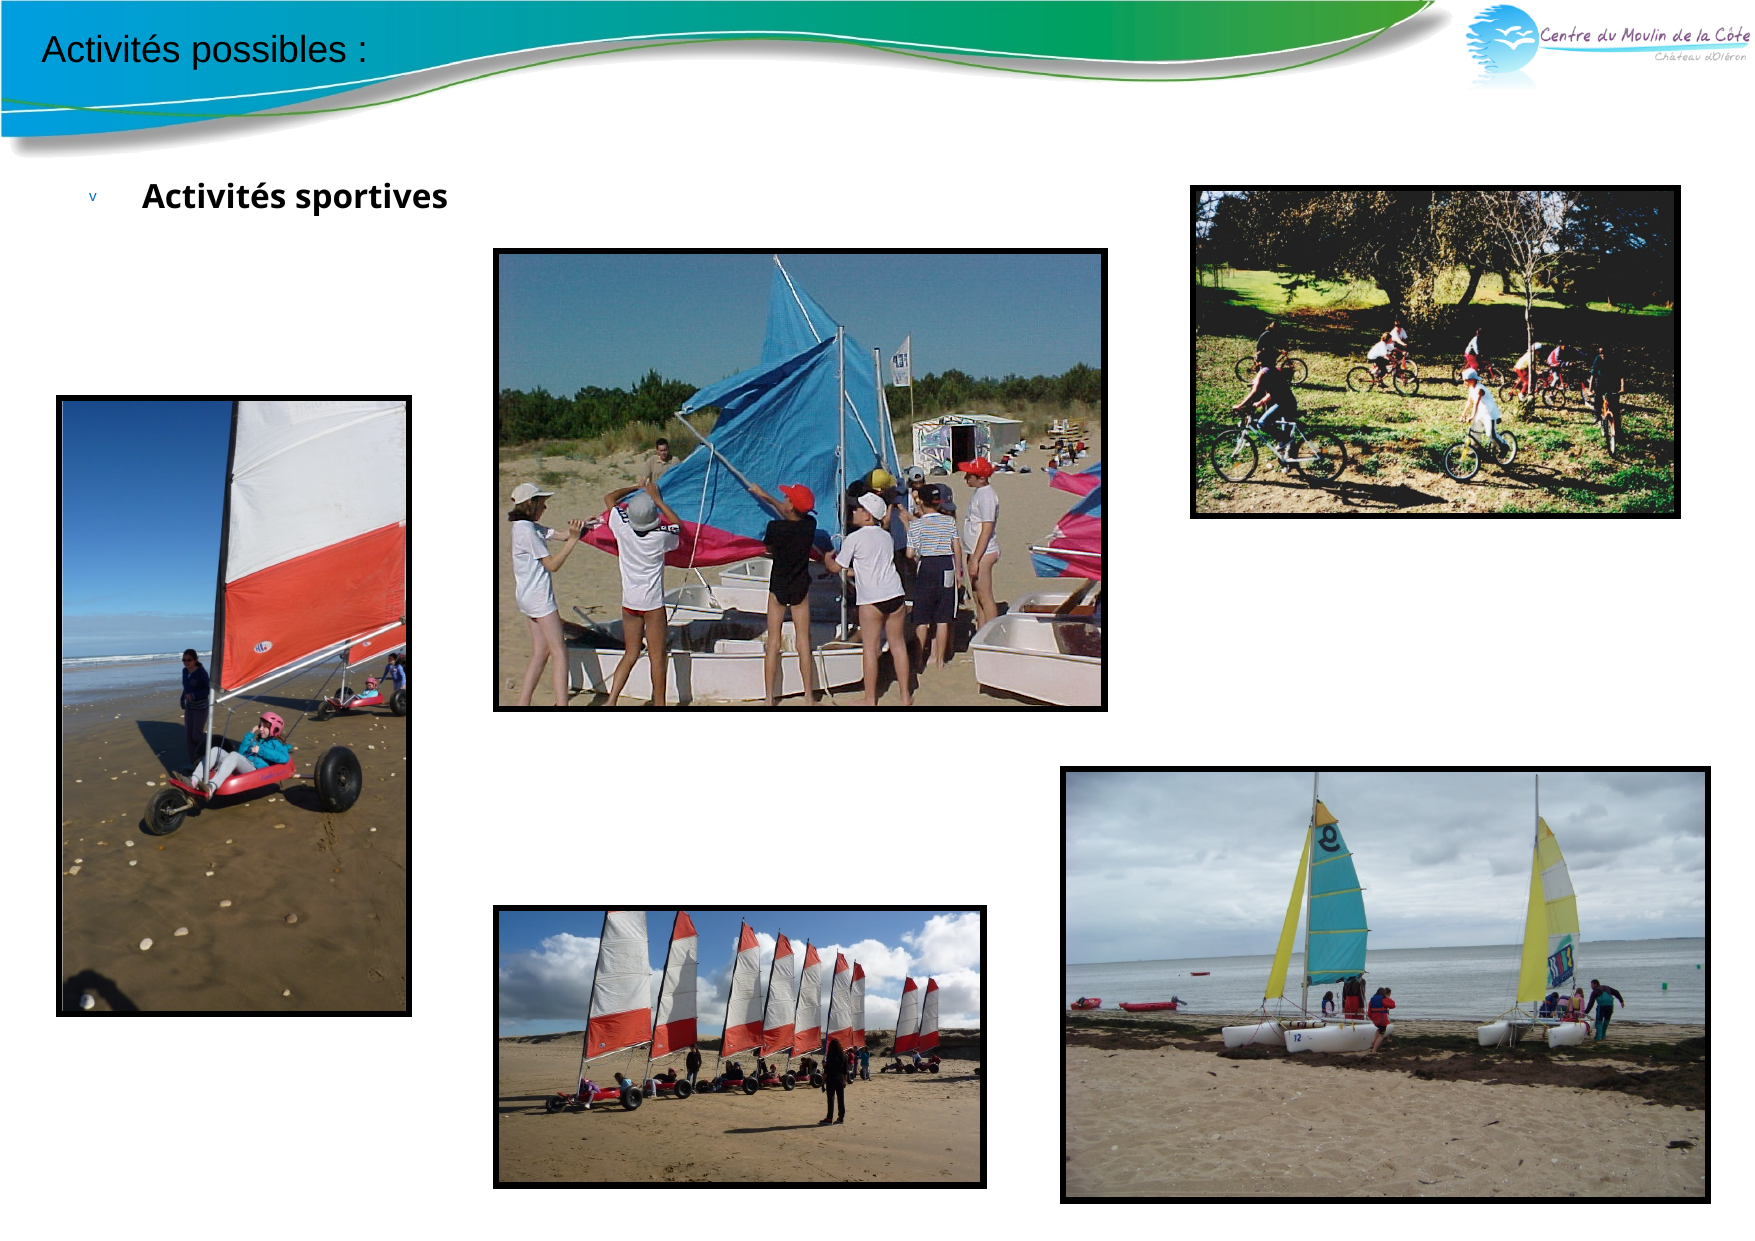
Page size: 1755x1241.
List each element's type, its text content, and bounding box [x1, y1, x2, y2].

picture [1196, 191, 1675, 514]
text_box Activités sportives [74, 168, 1067, 223]
picture [62, 400, 406, 1011]
picture [0, 0, 1755, 164]
picture [499, 253, 1102, 706]
text_box Activités possibles : [26, 17, 606, 78]
picture [499, 911, 981, 1183]
picture [1066, 771, 1705, 1198]
